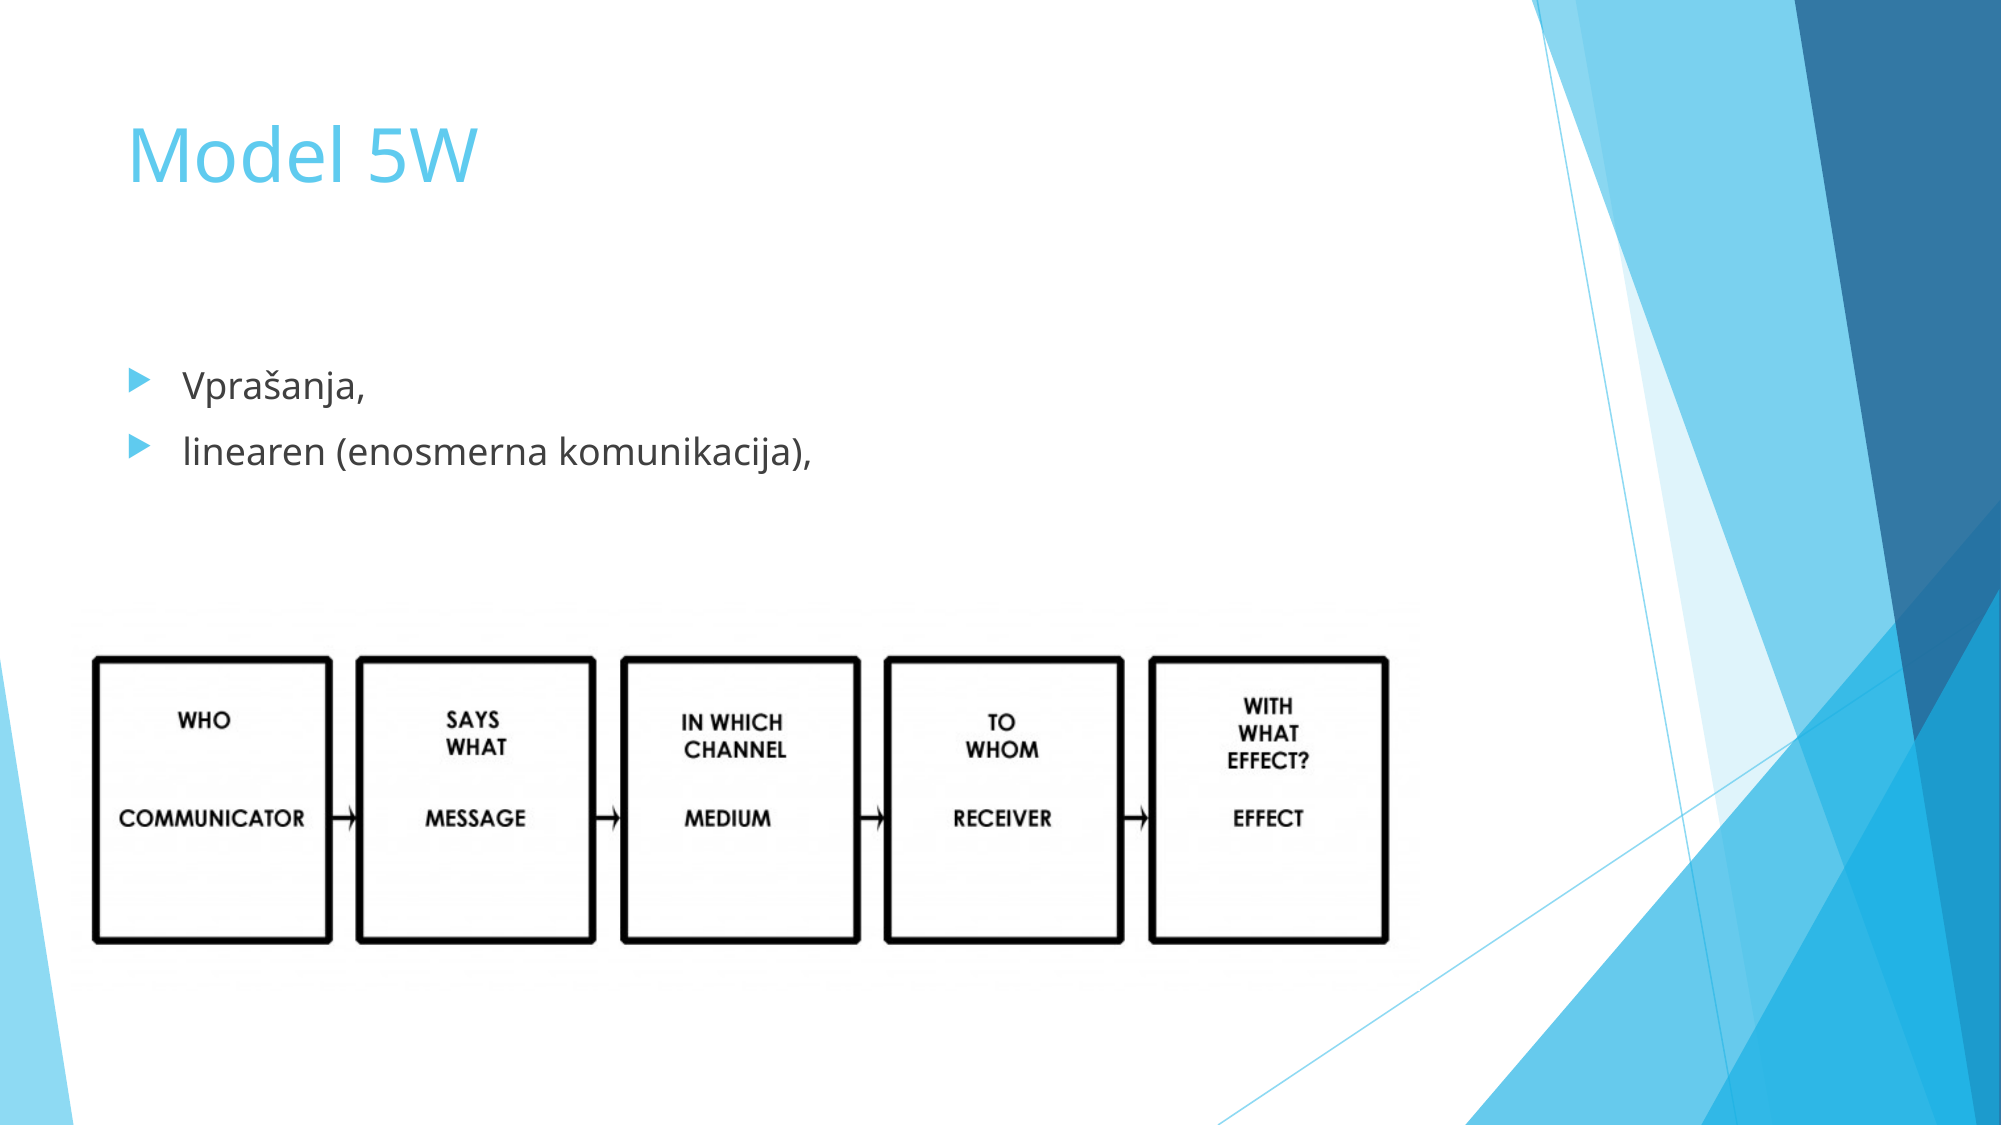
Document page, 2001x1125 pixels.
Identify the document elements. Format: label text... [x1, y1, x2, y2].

list Vprašanja, linearen (enosmerna komunikacija), [111, 354, 1522, 992]
picture [71, 602, 1420, 991]
title Model 5W [111, 99, 1522, 317]
